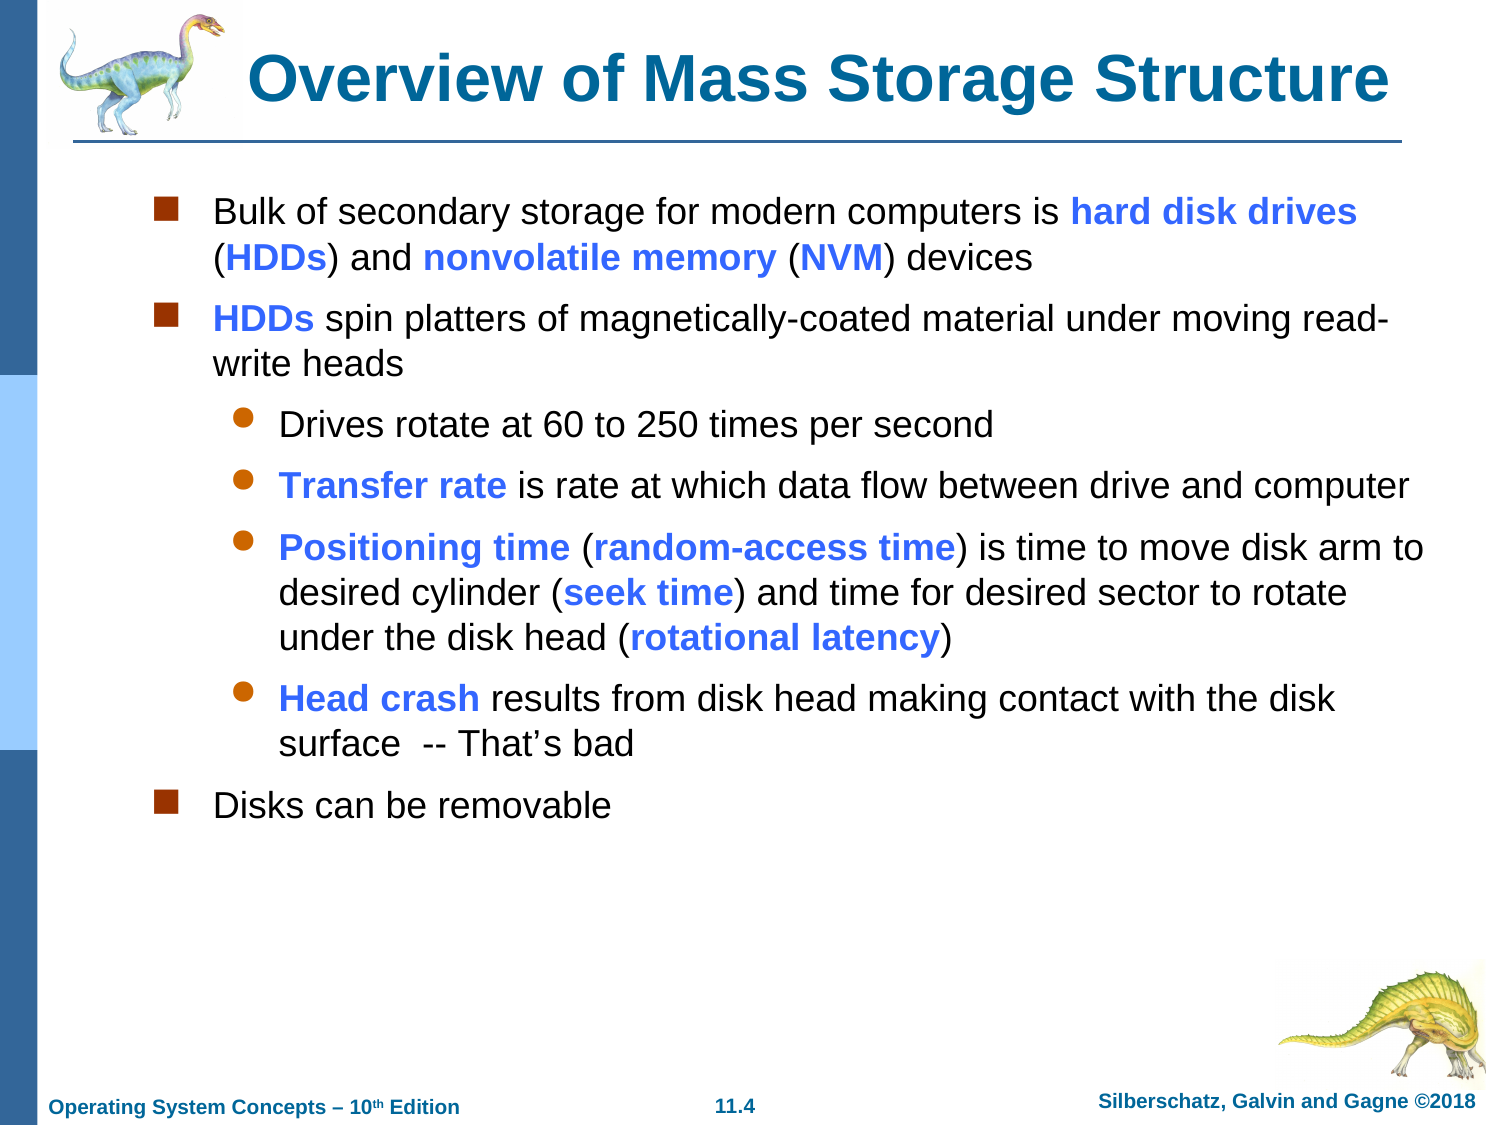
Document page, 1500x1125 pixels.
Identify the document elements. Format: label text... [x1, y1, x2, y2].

picture [46, 0, 243, 149]
picture [1275, 959, 1486, 1090]
picture [1415, 1093, 1423, 1098]
title Overview of Mass Storage Structure [189, 27, 1450, 123]
list Bulk of secondary storage for modern computers is hard disk drives (HDDs) and nonvolatile memory (NVM) devices HDDs spin platters of magnetically-coated material under moving read-write heads Drives rotate at 60 to 250 times per second Transfer rate is rate at which data flow between drive and computer Positioning time (random-access time) is time to move disk arm to desired cylinder (seek time) and time for desired sector to rotate under the disk head (rotational latency) Head crash results from disk head making contact with the disk surface -- That’s bad Disks can be removable [141, 179, 1454, 1045]
